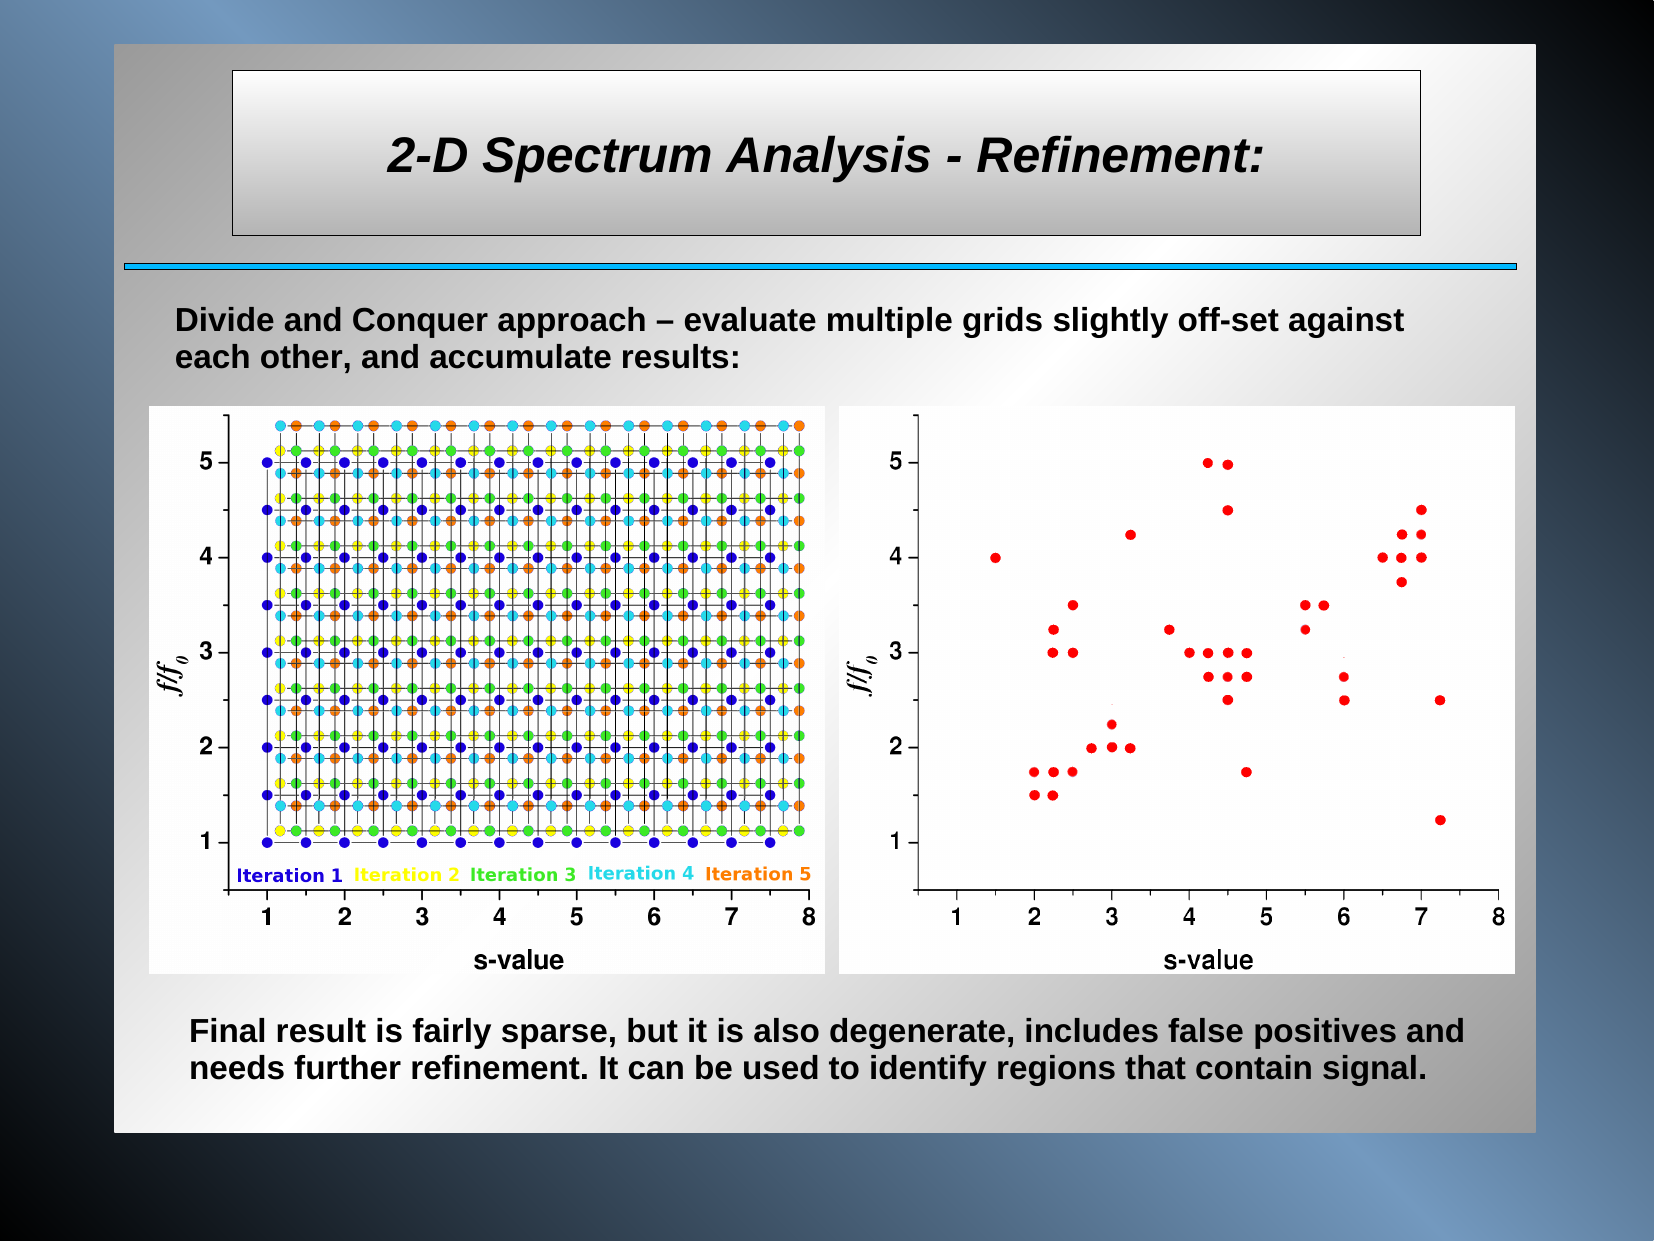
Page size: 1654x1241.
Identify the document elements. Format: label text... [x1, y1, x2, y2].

text_box [232, 70, 1421, 236]
text_box Divide and Conquer approach – evaluate multiple grids slightly off-set against each other, and accumulate results: [137, 301, 1491, 377]
text_box 2-D Spectrum Analysis - Refinement: [246, 127, 1407, 195]
text_box Final result is fairly sparse, but it is also degenerate, includes false positives and needs further refinement. It can be used to identify regions that contain signal. [151, 1012, 1502, 1087]
text_box [124, 263, 1517, 270]
picture [149, 406, 825, 974]
picture [839, 406, 1515, 974]
